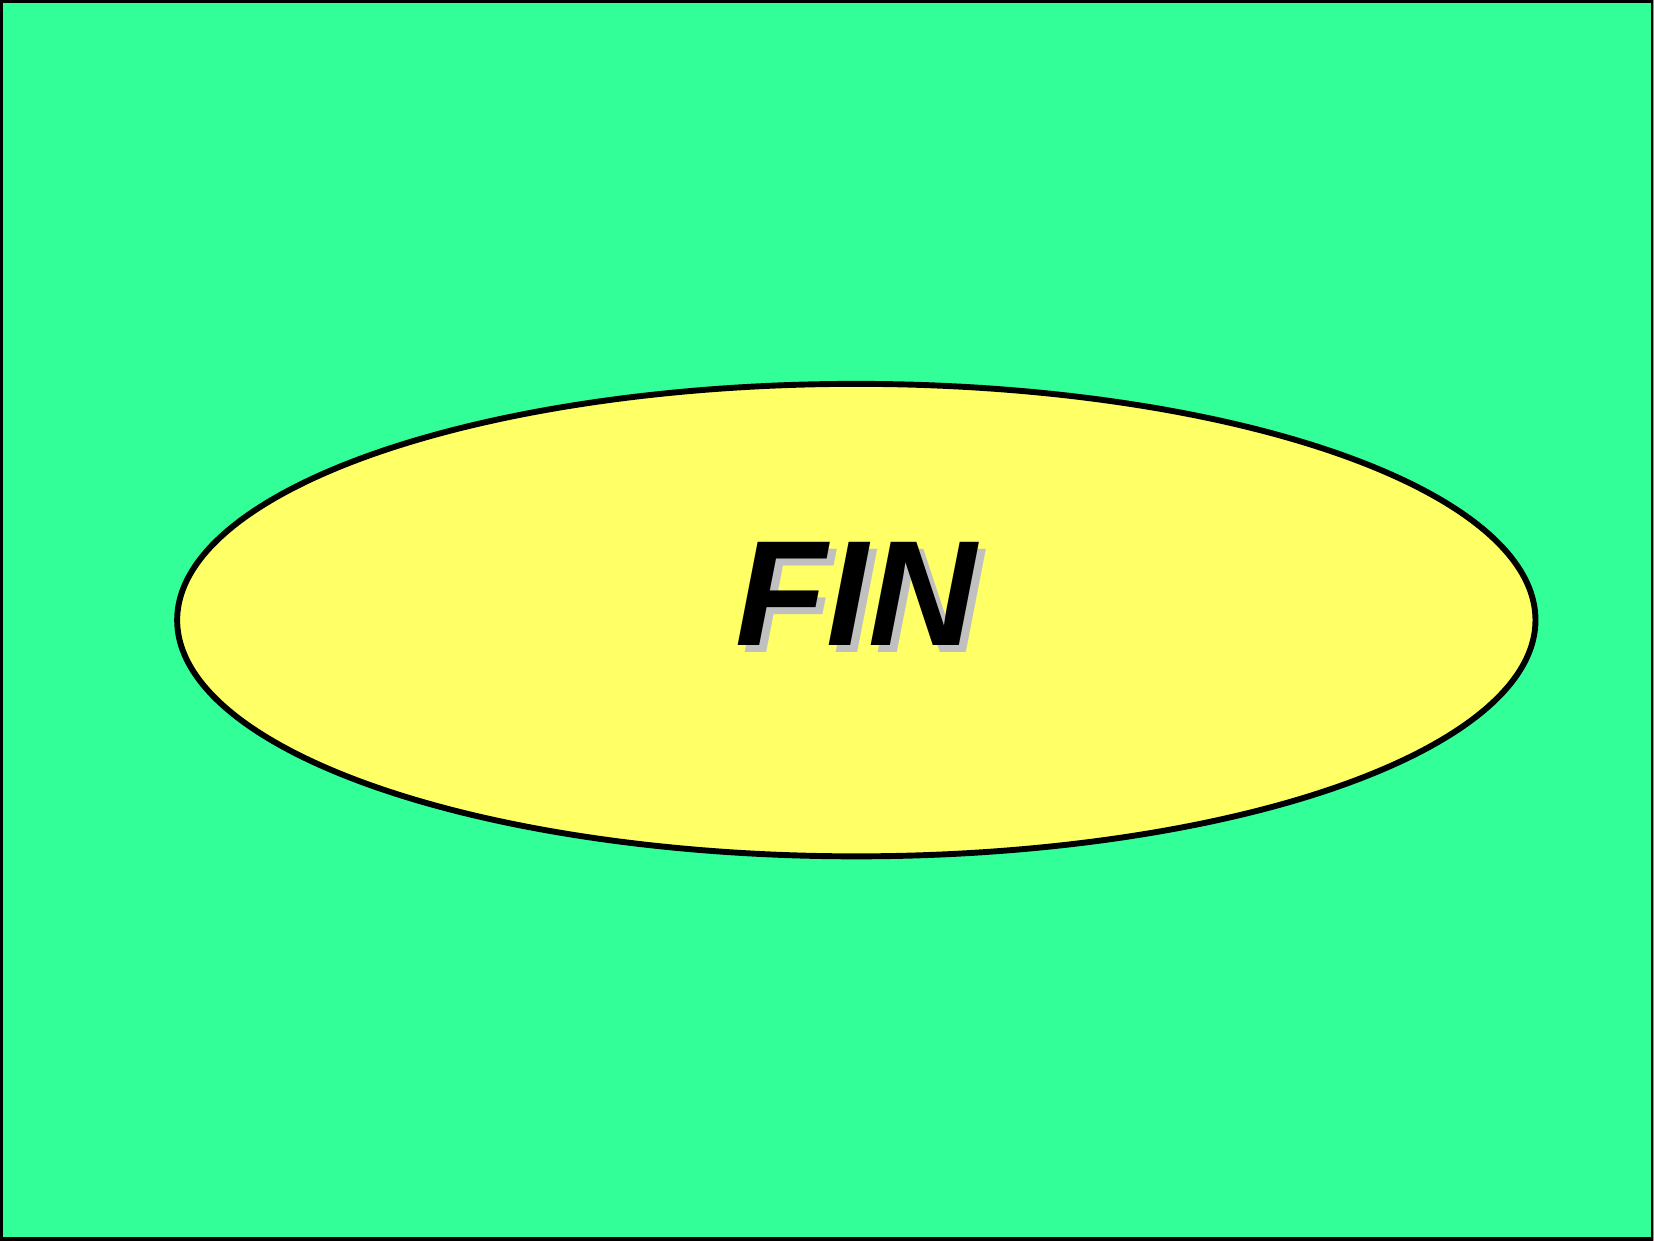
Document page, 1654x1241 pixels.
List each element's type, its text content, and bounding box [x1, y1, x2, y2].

text_box [0, 0, 1654, 1241]
text_box FIN [324, 501, 1388, 685]
